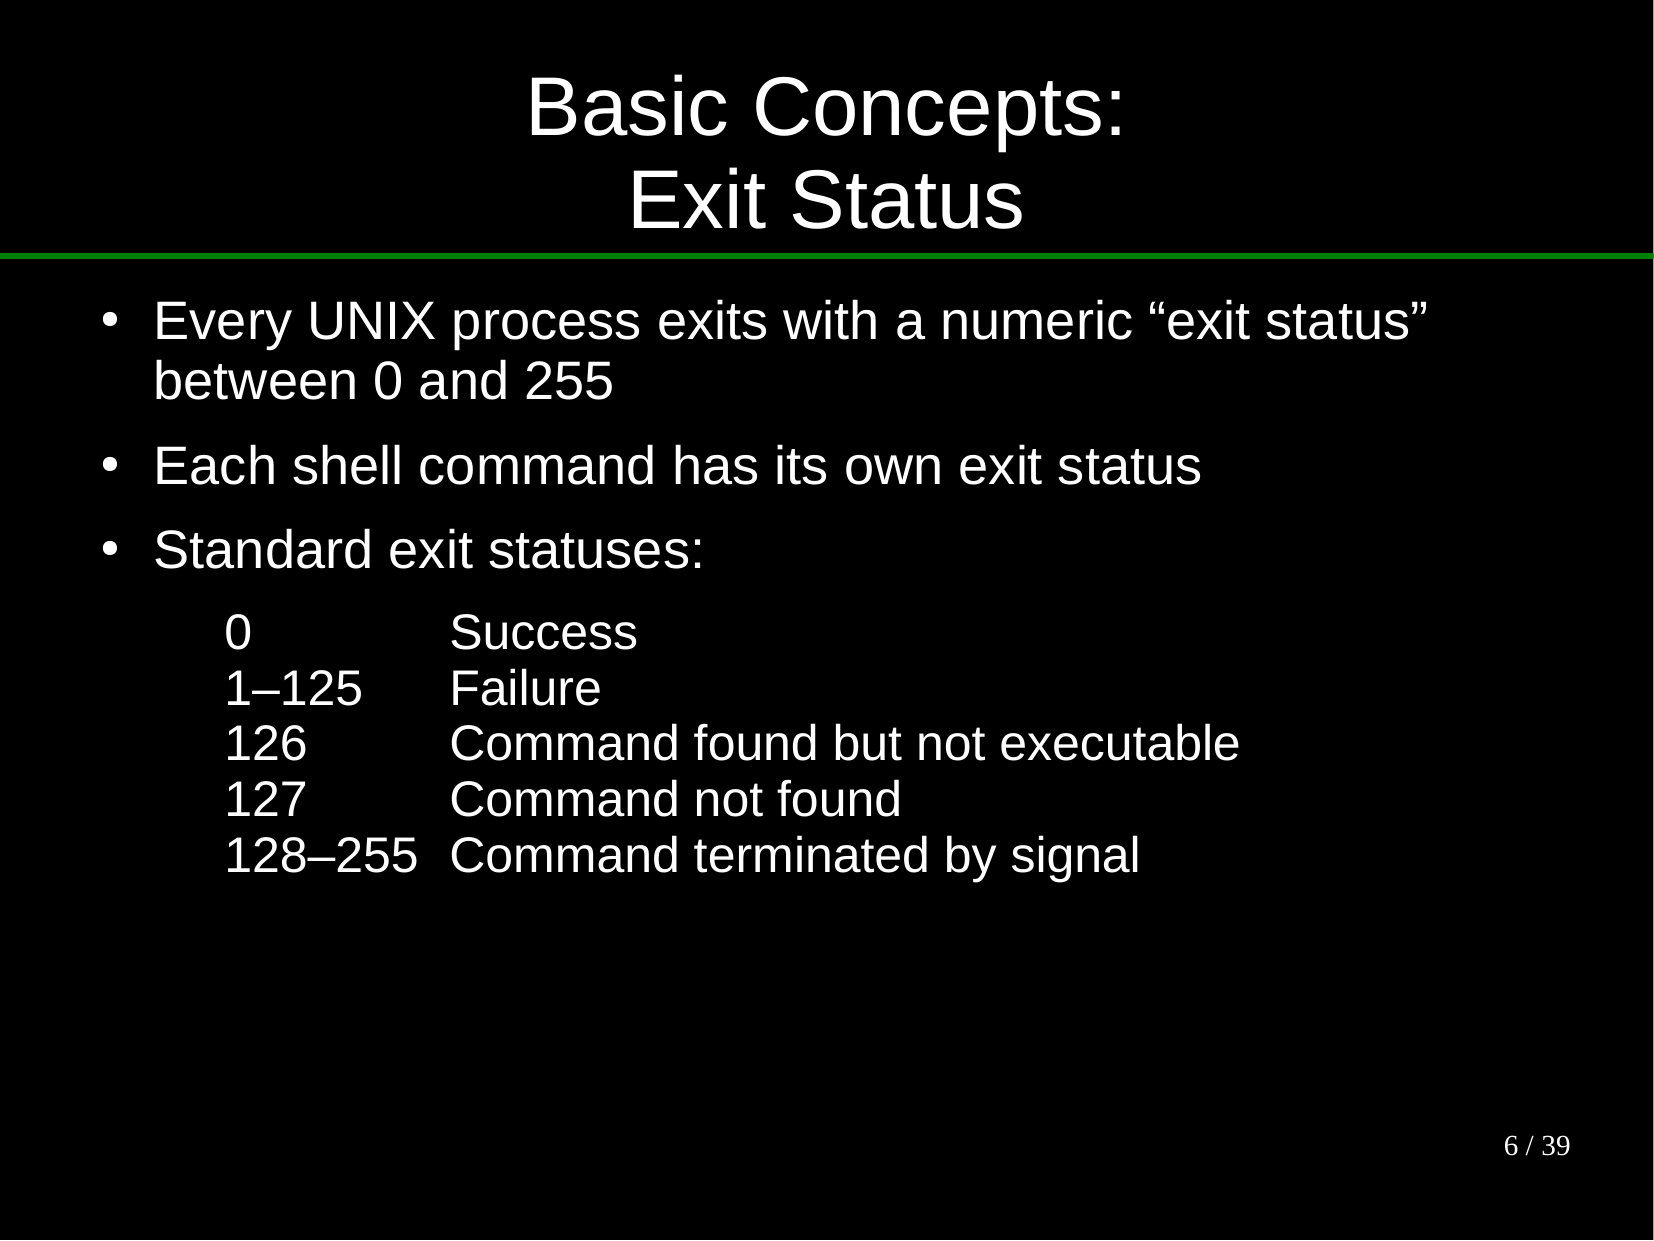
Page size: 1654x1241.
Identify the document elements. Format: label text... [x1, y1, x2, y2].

title Basic Concepts: Exit Status [82, 49, 1571, 257]
list Every UNIX process exits with a numeric “exit status” between 0 and 255 Each shell command has its own exit status Standard exit statuses: 0 Success 1–125 Failure 126 Command found but not executable 127 Command not found 128–255 Command terminated by signal [82, 290, 1538, 1010]
